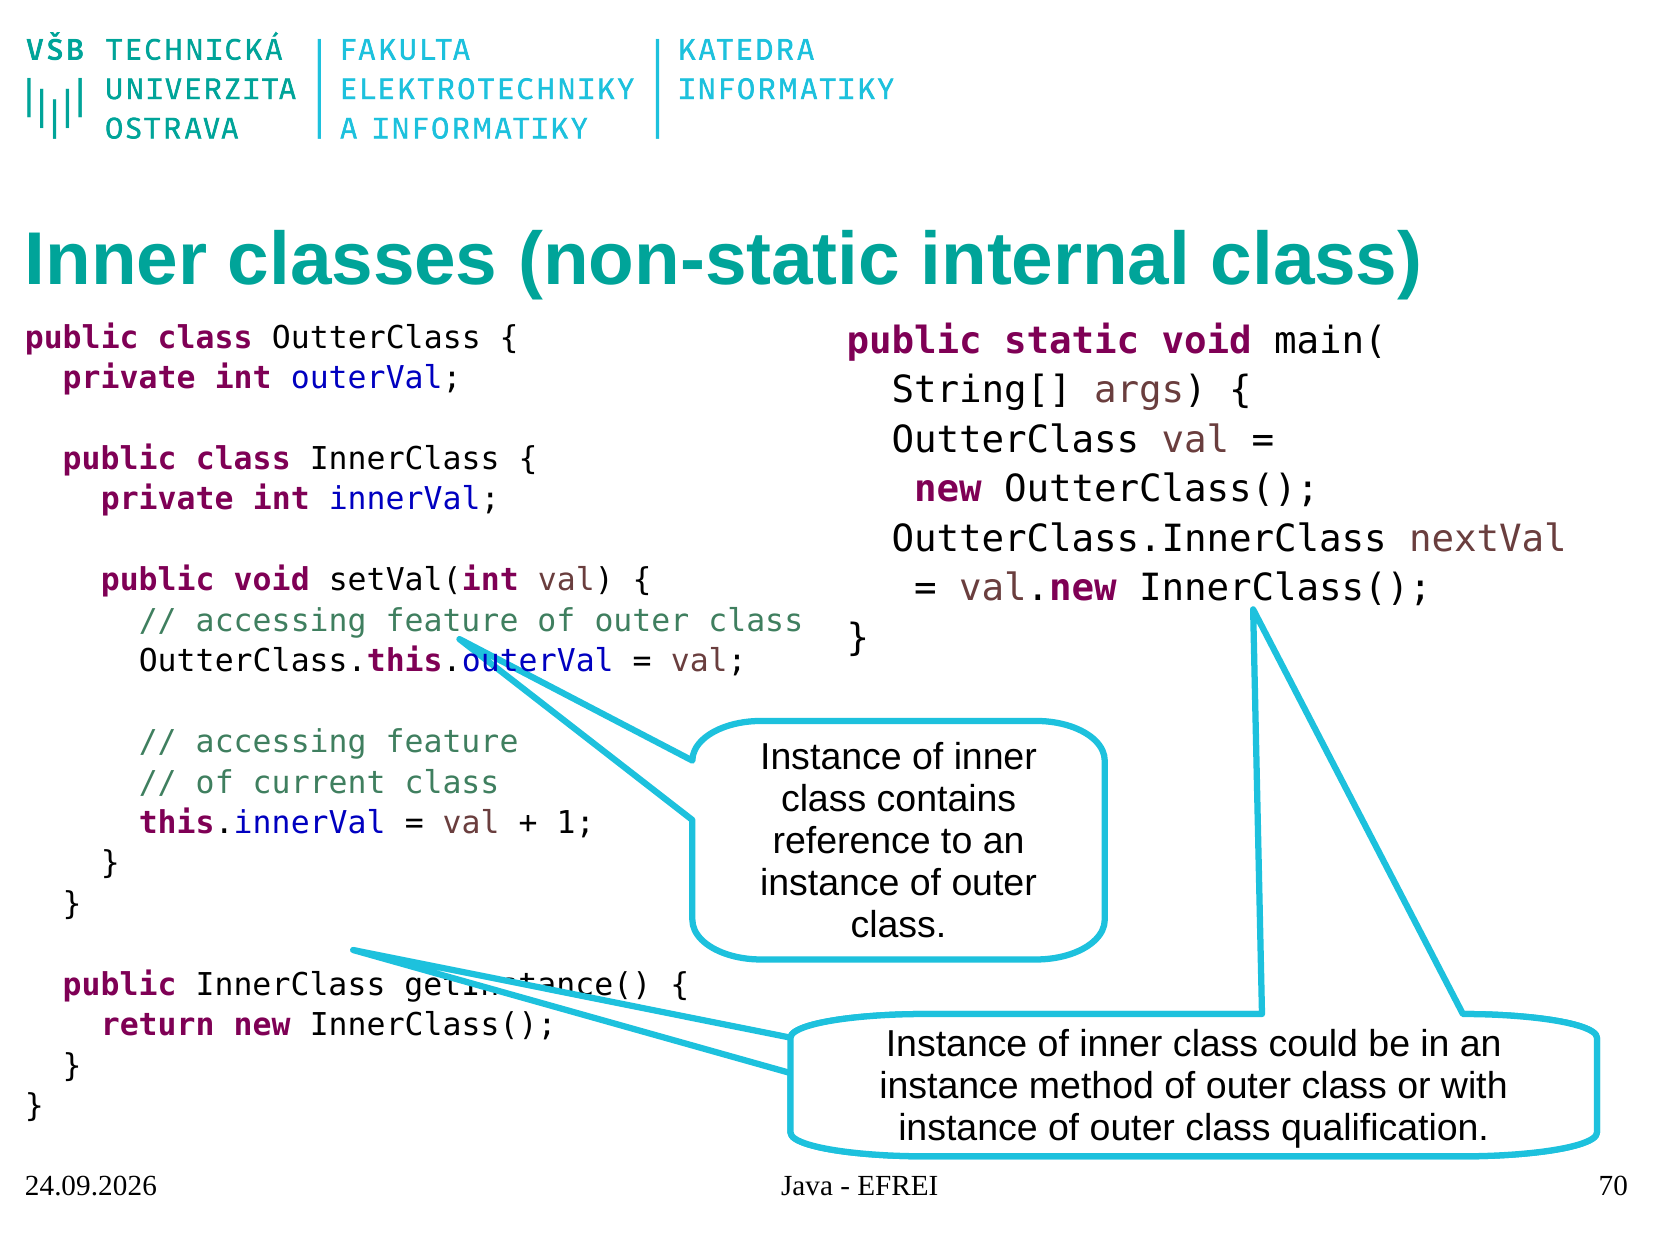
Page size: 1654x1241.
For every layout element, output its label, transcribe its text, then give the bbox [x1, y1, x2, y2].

text_box Instance of inner class could be in an instance method of outer class or with instance of outer class qualification. [790, 609, 1597, 1157]
title Inner classes (non-static internal class) [24, 169, 1629, 300]
list public class OutterClass { private int outerVal; public class InnerClass { private int innerVal; public void setVal(int val) { // accessing feature of outer class OutterClass.this.outerVal = val; // accessing feature // of current class this.innerVal = val + 1; } } public InnerClass getInstance() { return new InnerClass(); } } [24, 318, 808, 1146]
text_box Instance of inner class contains reference to an instance of outer class. [808, 720, 1105, 960]
list public static void main( String[] args) { OutterClass val = new OutterClass(); OutterClass.InnerClass nextVal = val.new InnerClass(); } [846, 318, 1630, 714]
text_box Instance of inner class could be in an instance method of outer class or with instance of outer class qualification. [353, 950, 790, 1073]
picture [26, 31, 894, 139]
